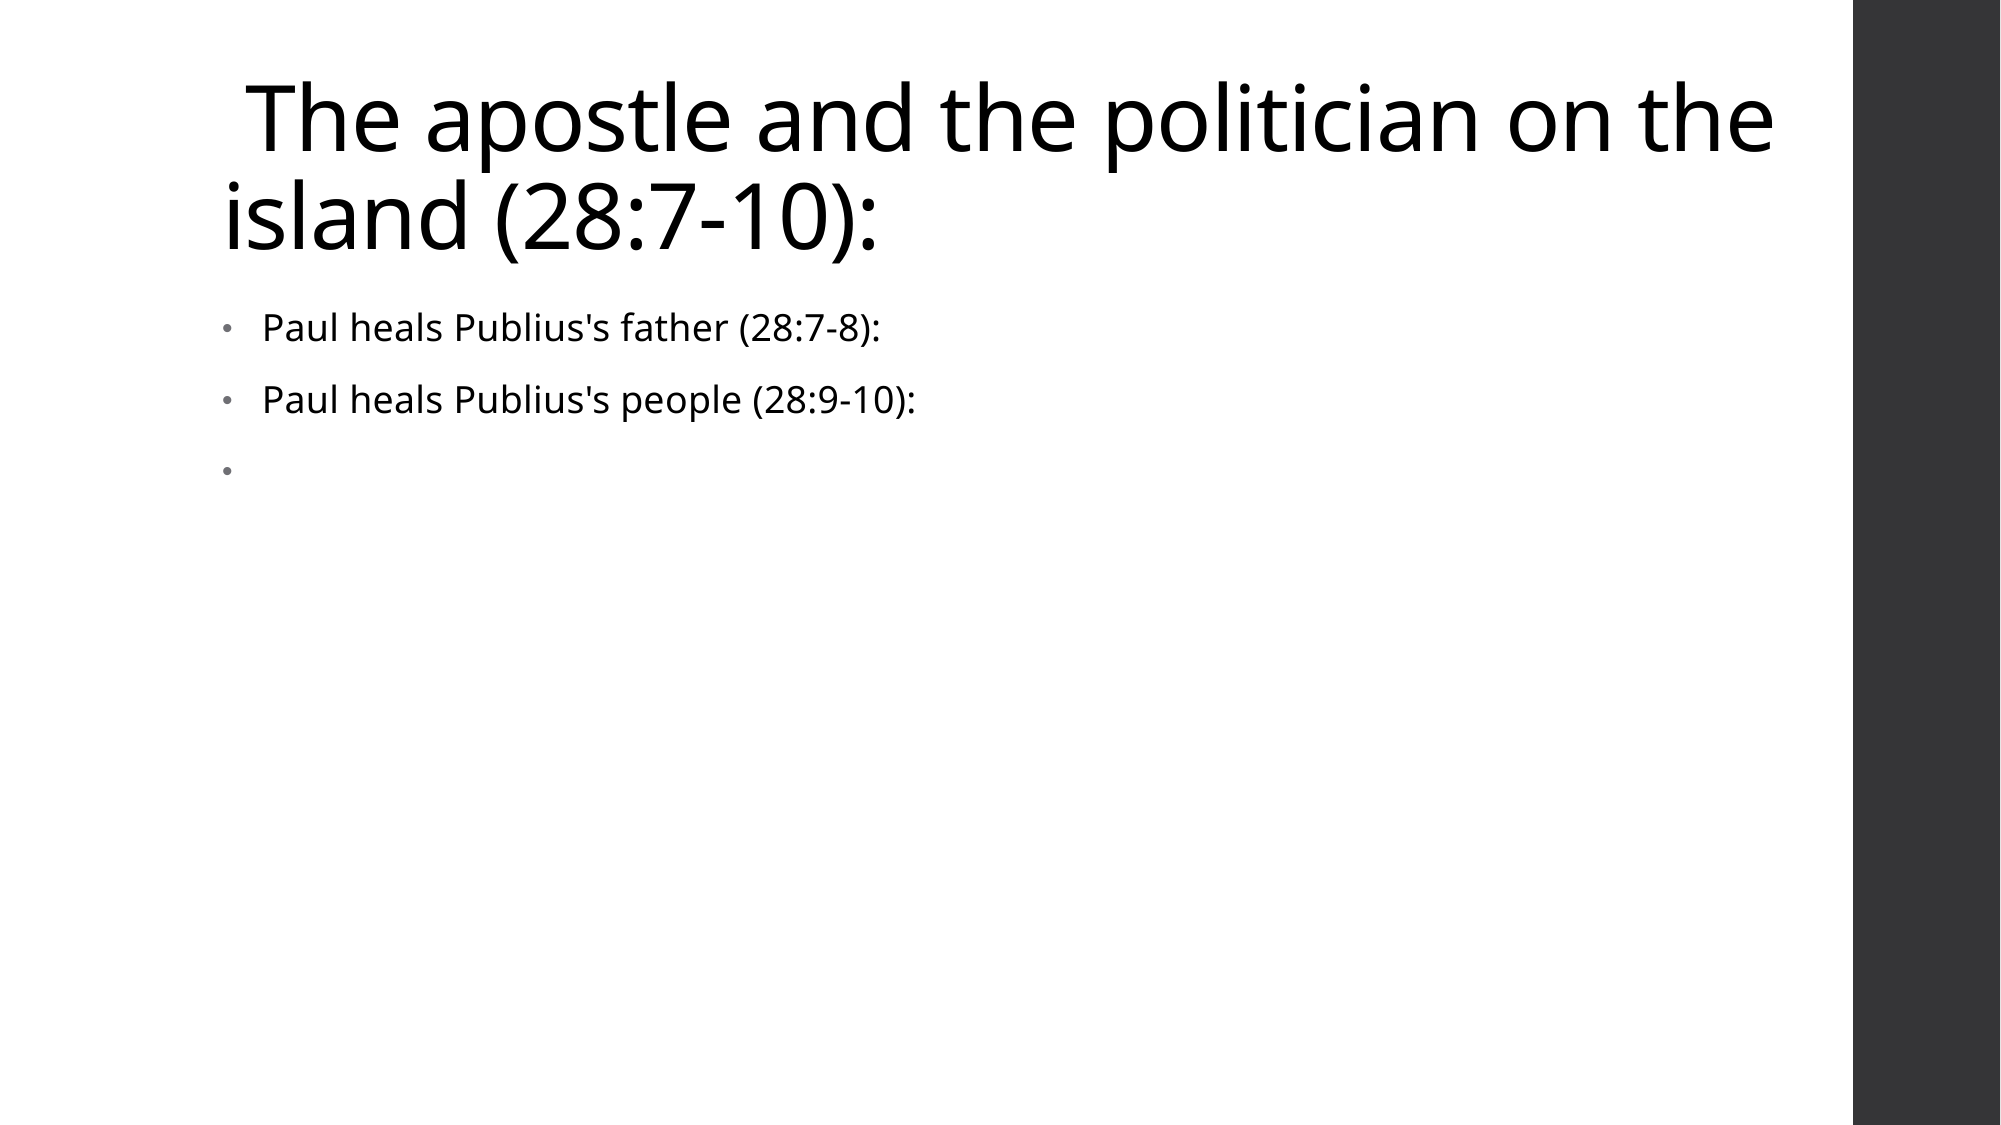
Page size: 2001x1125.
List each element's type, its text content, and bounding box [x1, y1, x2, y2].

list Paul heals Publius's father (28:7-8): Paul heals Publius's people (28:9-10): [206, 299, 1617, 1014]
title The apostle and the politician on the island (28:7-10): [206, 60, 1797, 278]
